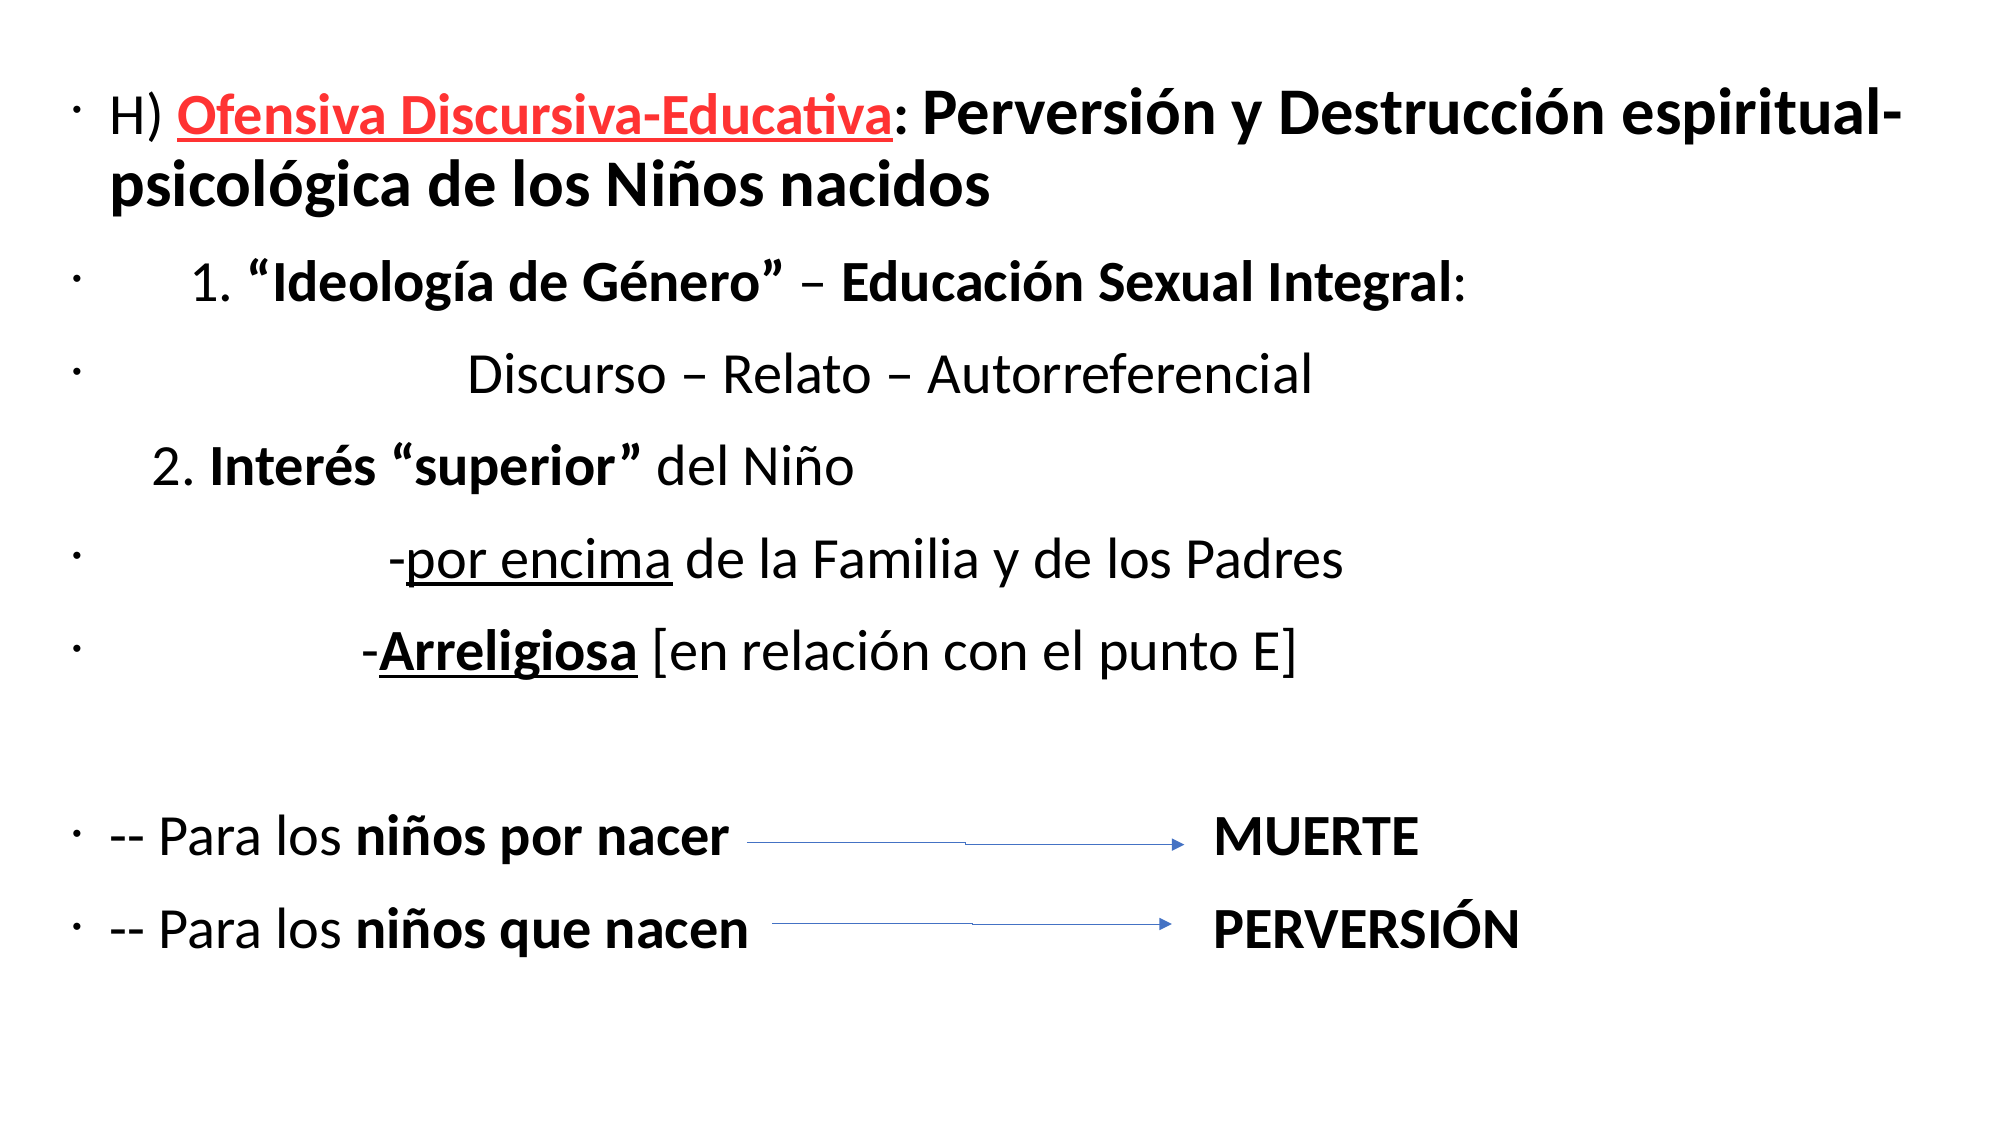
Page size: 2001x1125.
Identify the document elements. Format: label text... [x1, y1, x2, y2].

list H) Ofensiva Discursiva-Educativa: Perversión y Destrucción espiritual-psicológica de los Niños nacidos 1. “Ideología de Género” – Educación Sexual Integral: Discurso – Relato – Autorreferencial 2. Interés “superior” del Niño -por encima de la Familia y de los Padres -Arreligiosa [en relación con el punto E] -- Para los niños por nacer MUERTE -- Para los niños que nacen PERVERSIÓN [57, 69, 1932, 1059]
